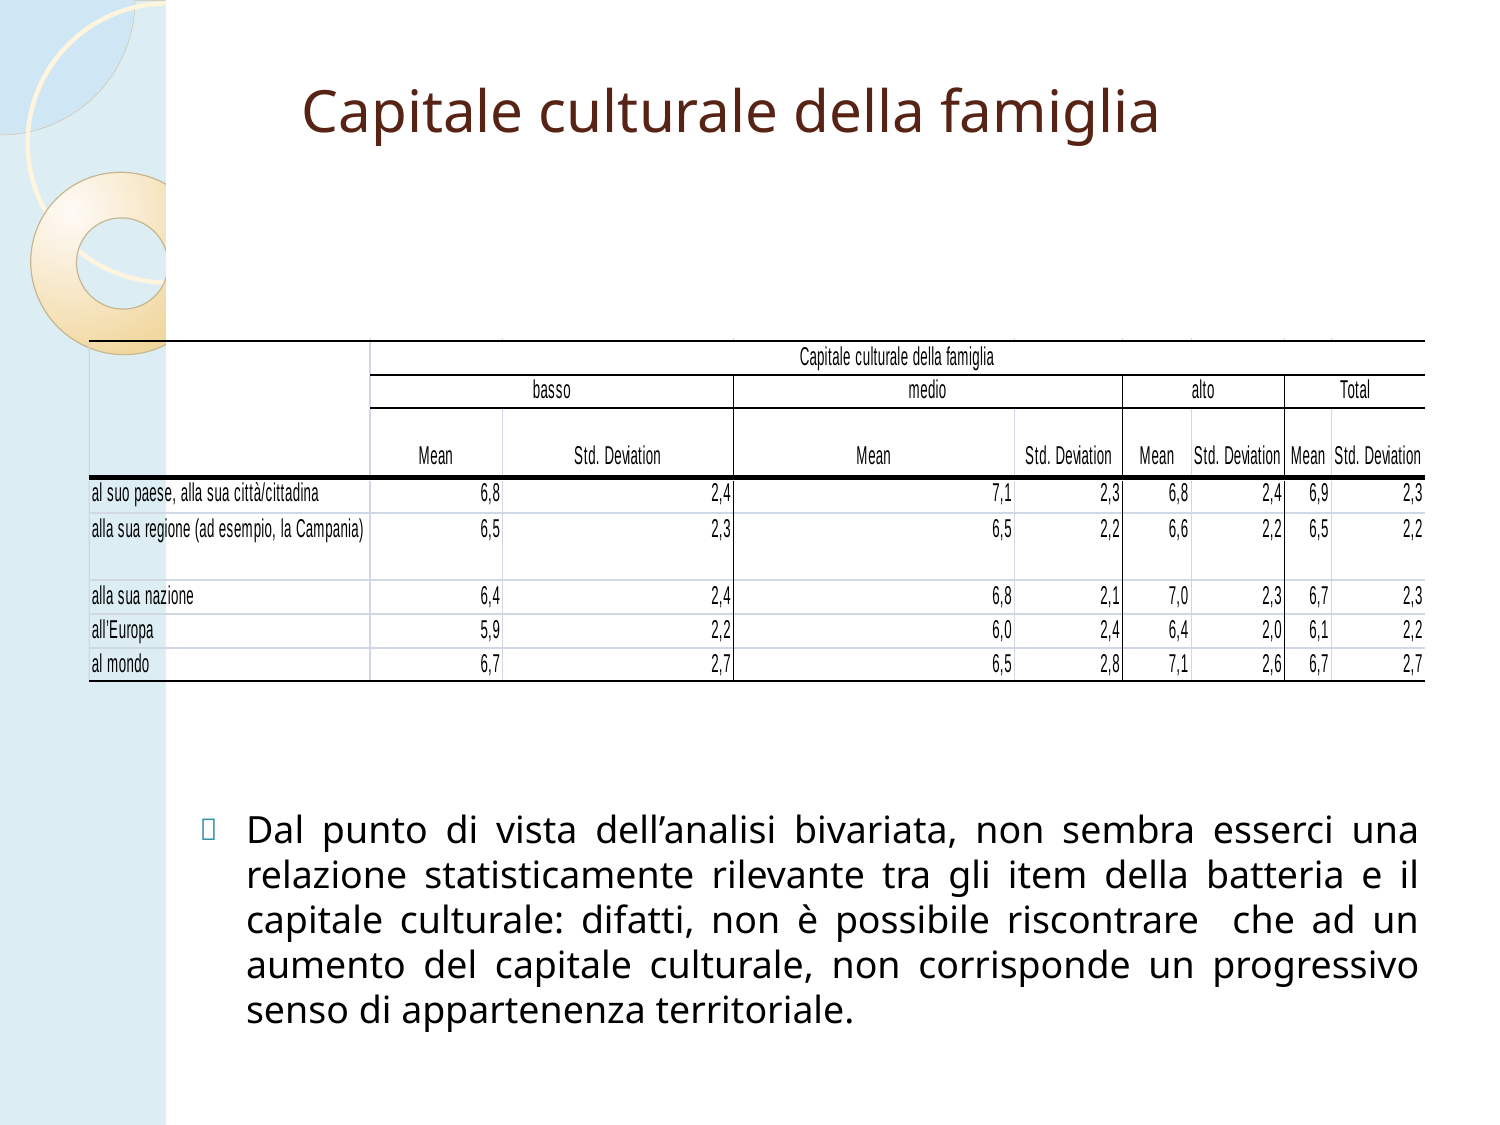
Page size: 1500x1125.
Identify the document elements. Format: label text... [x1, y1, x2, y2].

picture [88, 338, 1426, 685]
list Dal punto di vista dell’analisi bivariata, non sembra esserci una relazione statisticamente rilevante tra gli item della batteria e il capitale culturale: difatti, non è possibile riscontrare che ad un aumento del capitale culturale, non corrisponde un progressivo senso di appartenenza territoriale. [171, 798, 1436, 1012]
title Capitale culturale della famiglia [75, 66, 1388, 244]
